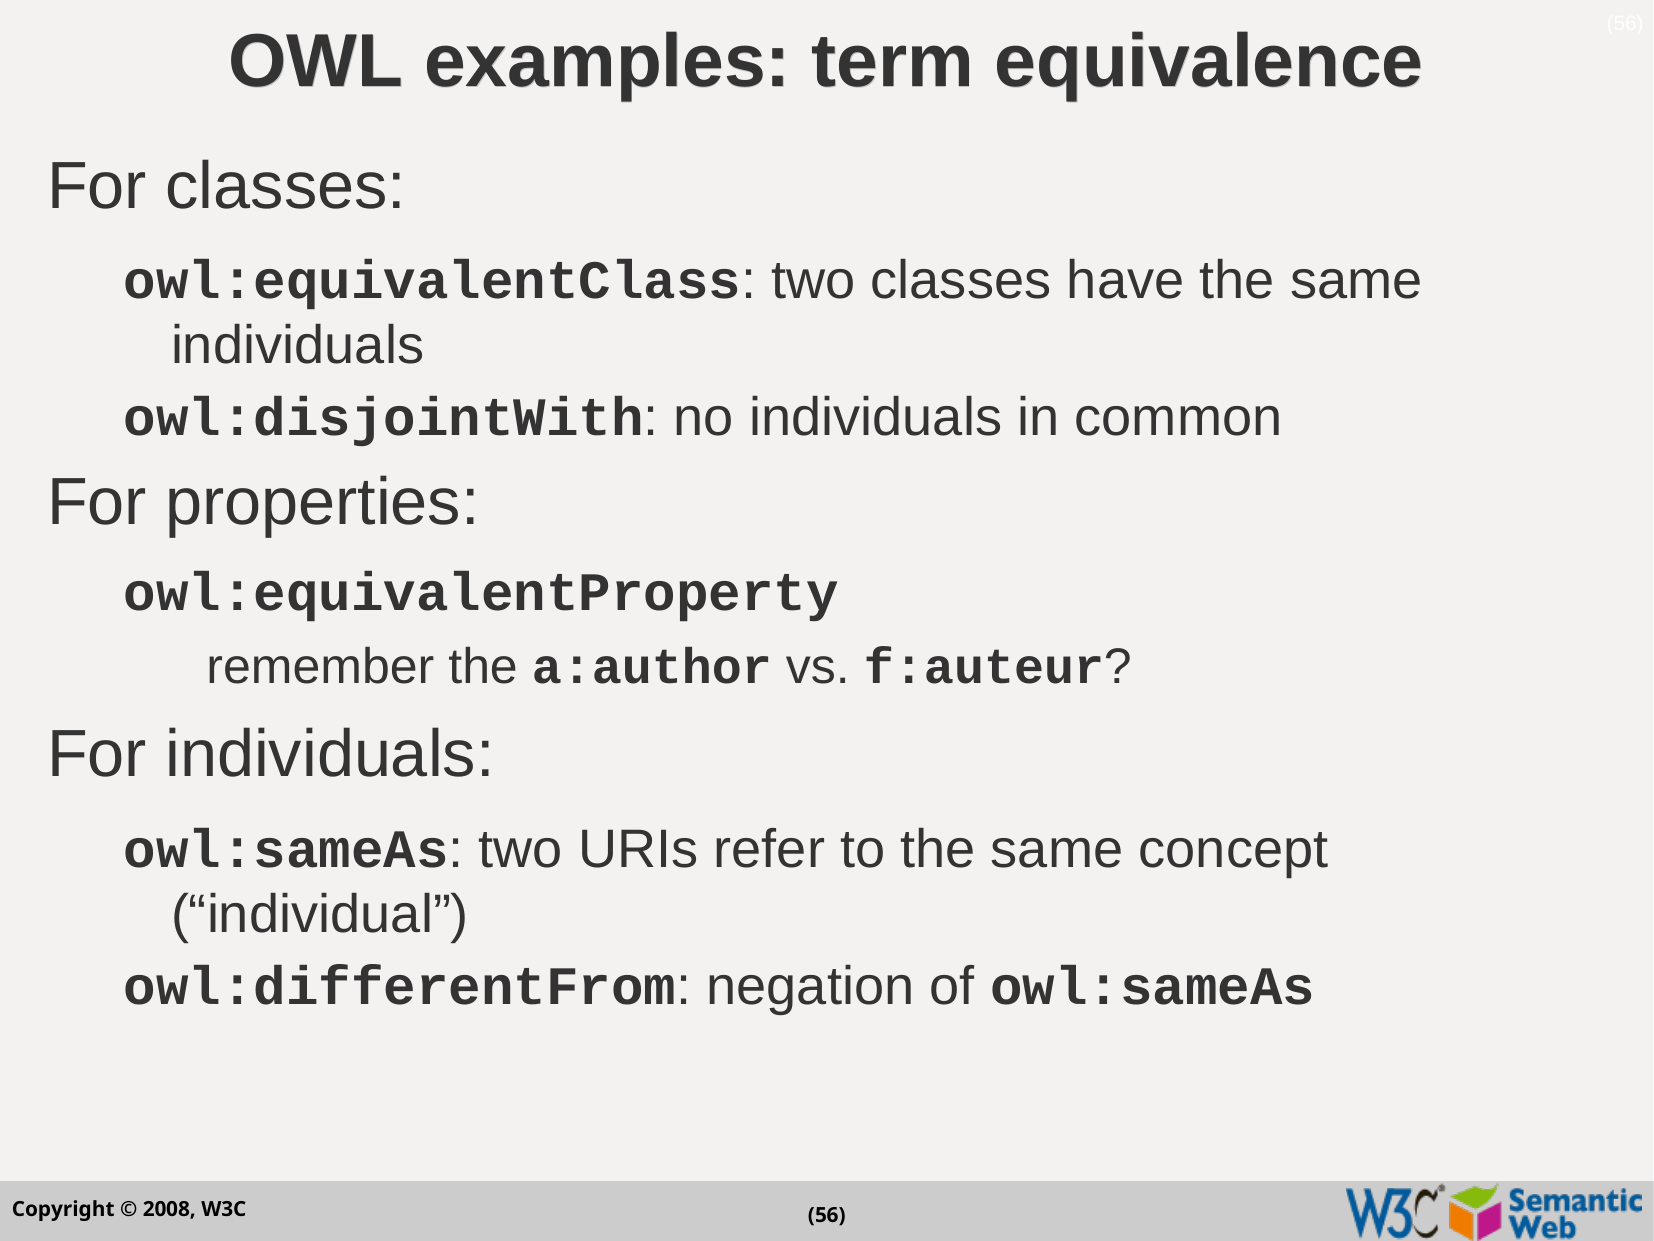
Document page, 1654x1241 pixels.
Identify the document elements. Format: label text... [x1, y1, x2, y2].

picture [1346, 1181, 1642, 1241]
title OWL examples: term equivalence [0, 0, 1654, 119]
list For classes: owl:equivalentClass: two classes have the same individuals owl:disjointWith: no individuals in common For properties: owl:equivalentProperty remember the a:author vs. f:auteur? For individuals: owl:sameAs: two URIs refer to the same concept (“individual”) owl:differentFrom: negation of owl:sameAs [29, 147, 1624, 1119]
